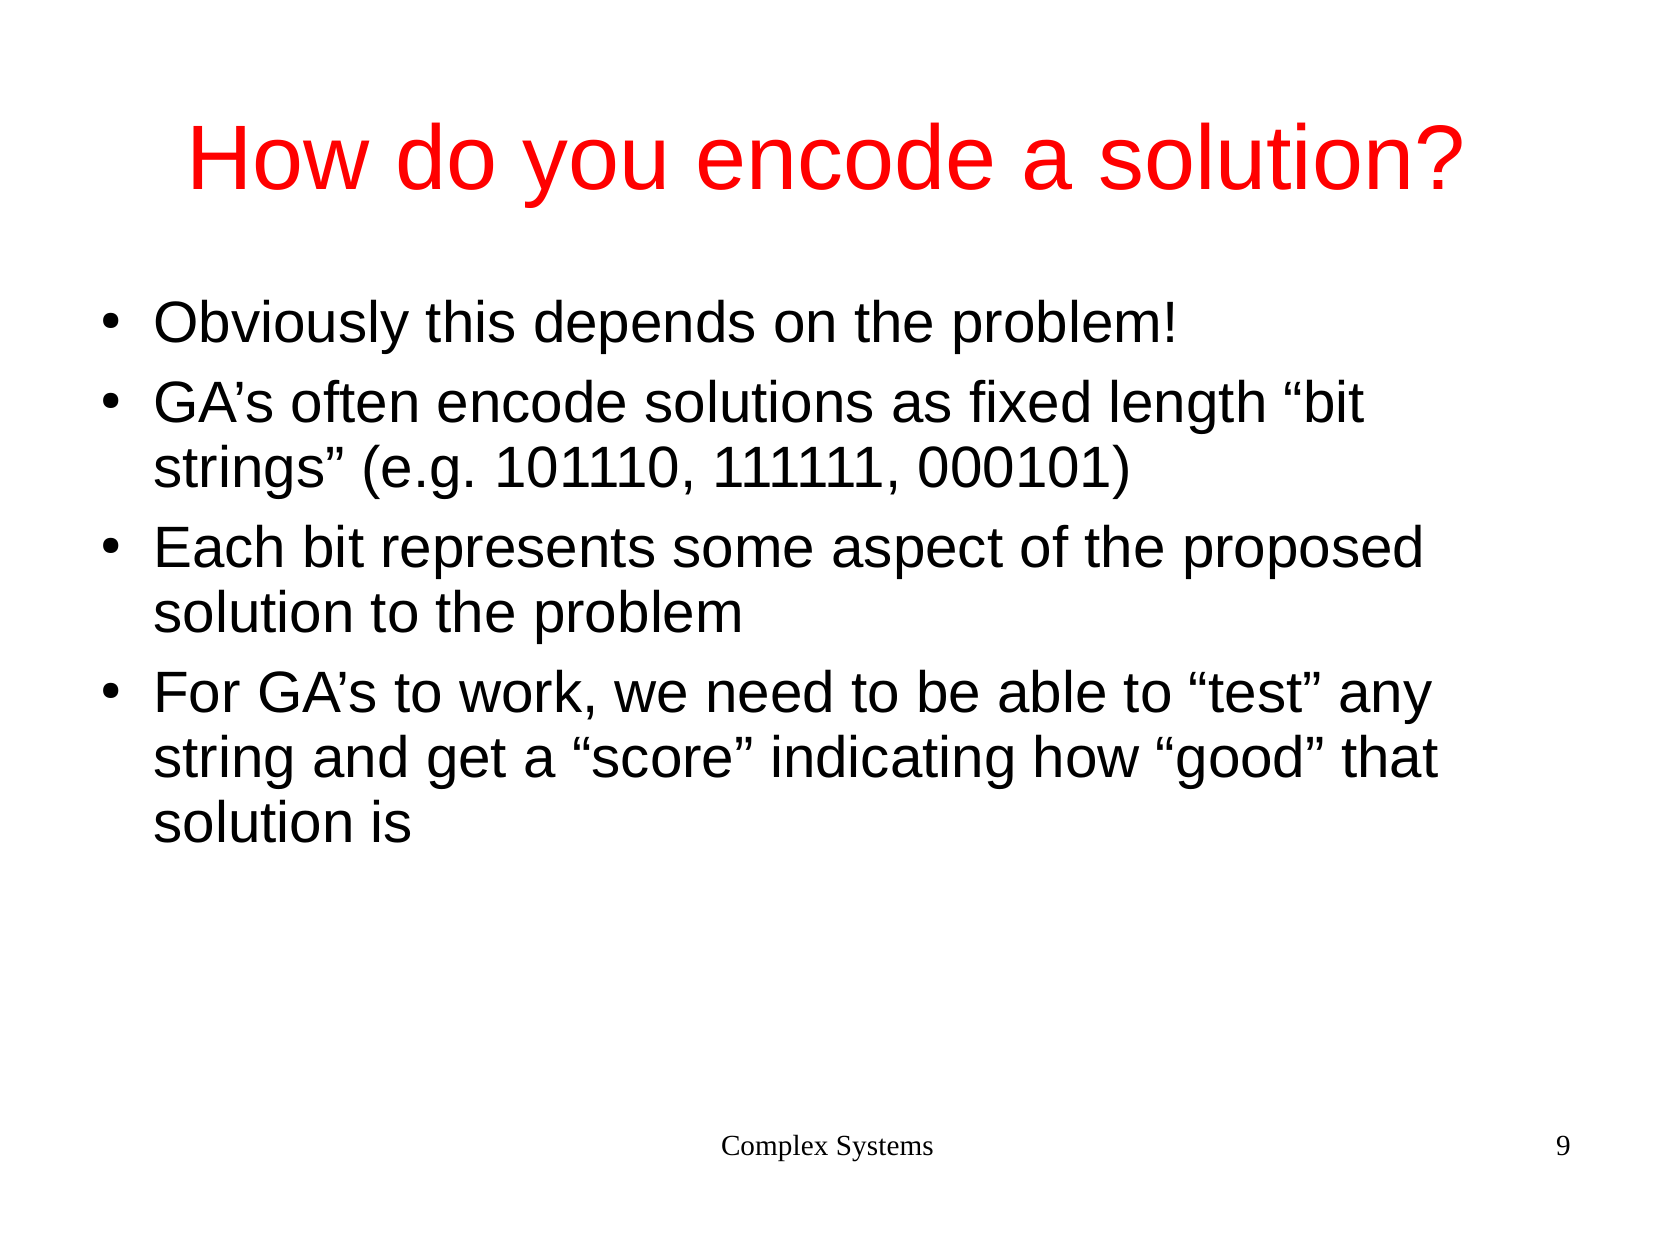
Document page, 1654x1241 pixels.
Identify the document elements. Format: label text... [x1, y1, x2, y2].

title How do you encode a solution? [82, 49, 1571, 257]
list Obviously this depends on the problem! GA’s often encode solutions as fixed length “bit strings” (e.g. 101110, 111111, 000101) Each bit represents some aspect of the proposed solution to the problem For GA’s to work, we need to be able to “test” any string and get a “score” indicating how “good” that solution is [82, 290, 1571, 1109]
